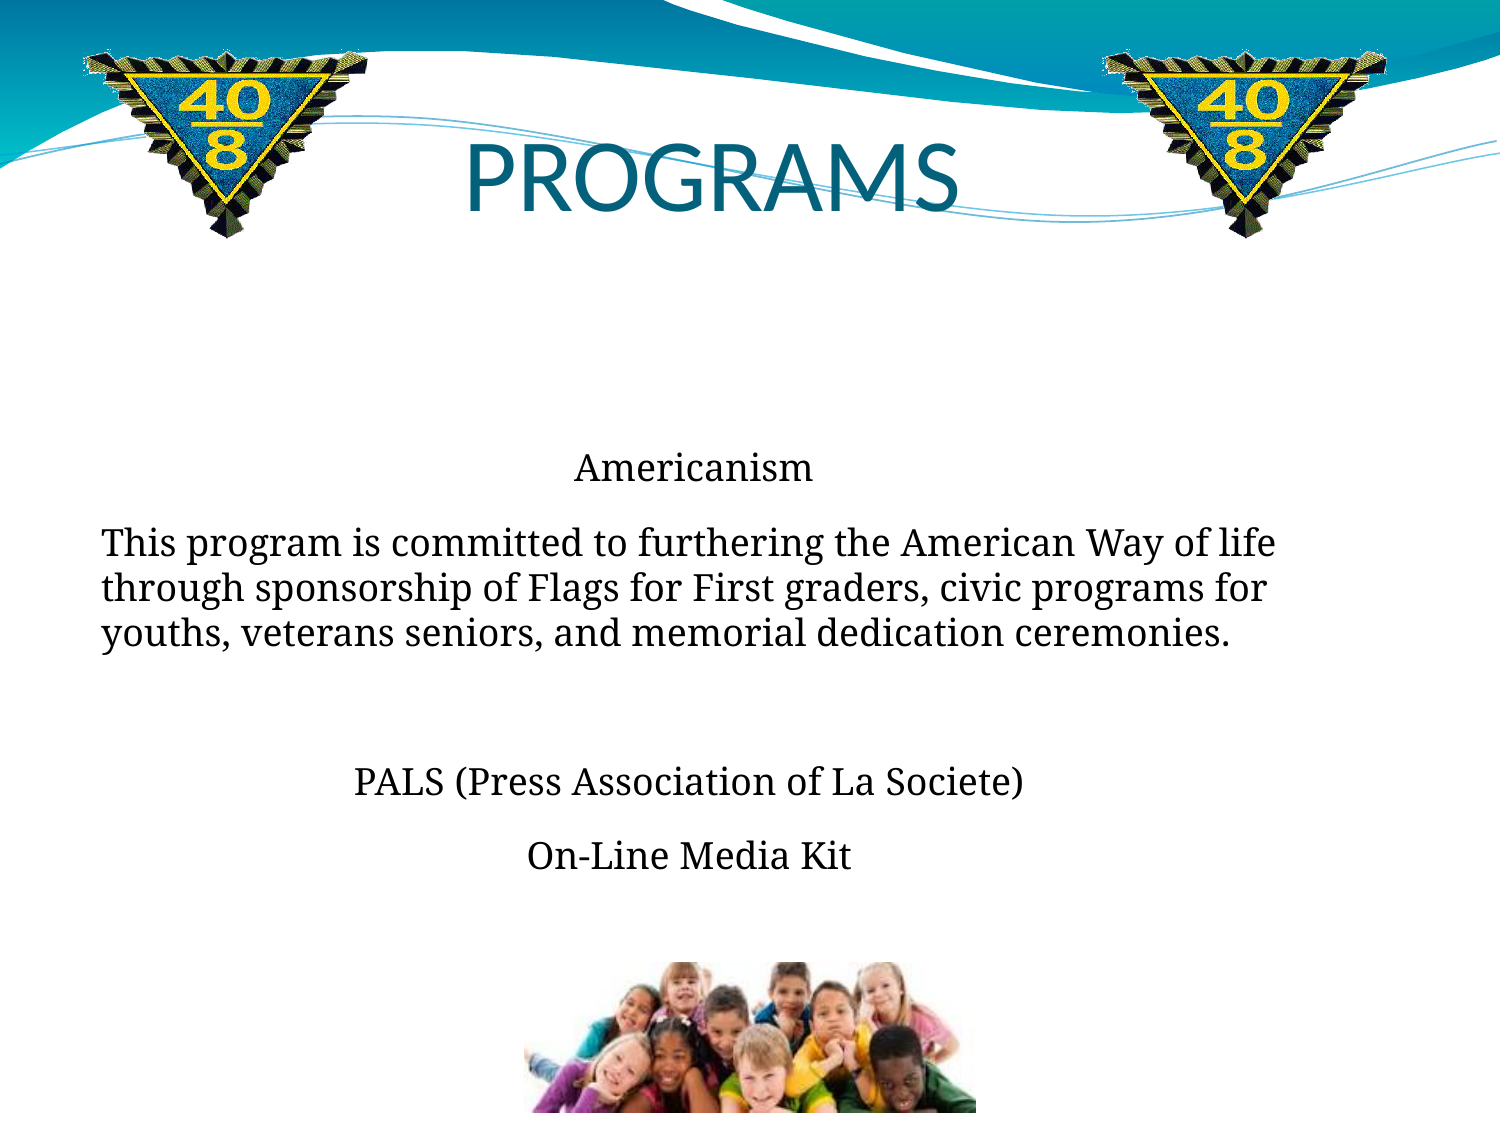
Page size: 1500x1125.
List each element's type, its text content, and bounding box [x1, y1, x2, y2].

picture [83, 52, 368, 239]
picture [524, 962, 976, 1113]
picture [1102, 49, 1387, 239]
list Americanism This program is committed to furthering the American Way of life through sponsorship of Flags for First graders, civic programs for youths, veterans seniors, and memorial dedication ceremonies. PALS (Press Association of La Societe) On-Line Media Kit [86, 362, 1424, 988]
title PROGRAMS [24, 99, 1400, 325]
